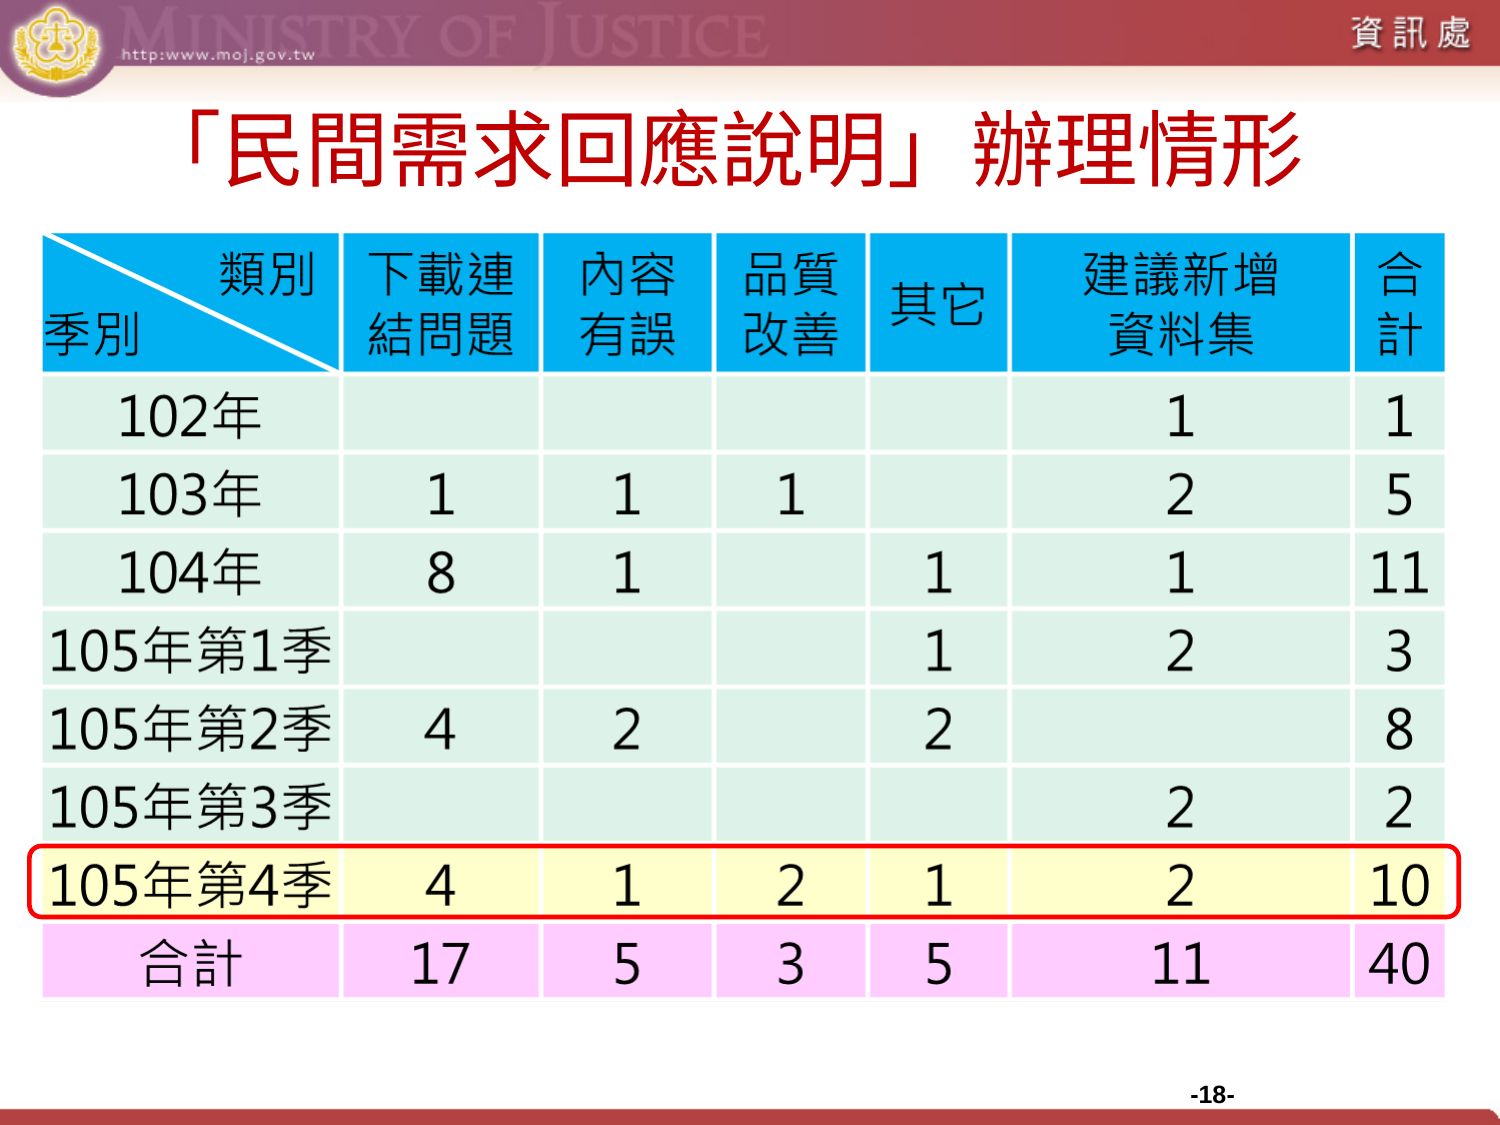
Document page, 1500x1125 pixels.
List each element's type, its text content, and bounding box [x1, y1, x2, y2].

picture [39, 849, 1447, 914]
text_box 「民間需求回應說明」辦理情形 [123, 90, 1333, 207]
picture [39, 228, 1447, 843]
picture [39, 920, 1447, 1027]
text_box -18- [1175, 1070, 1488, 1109]
